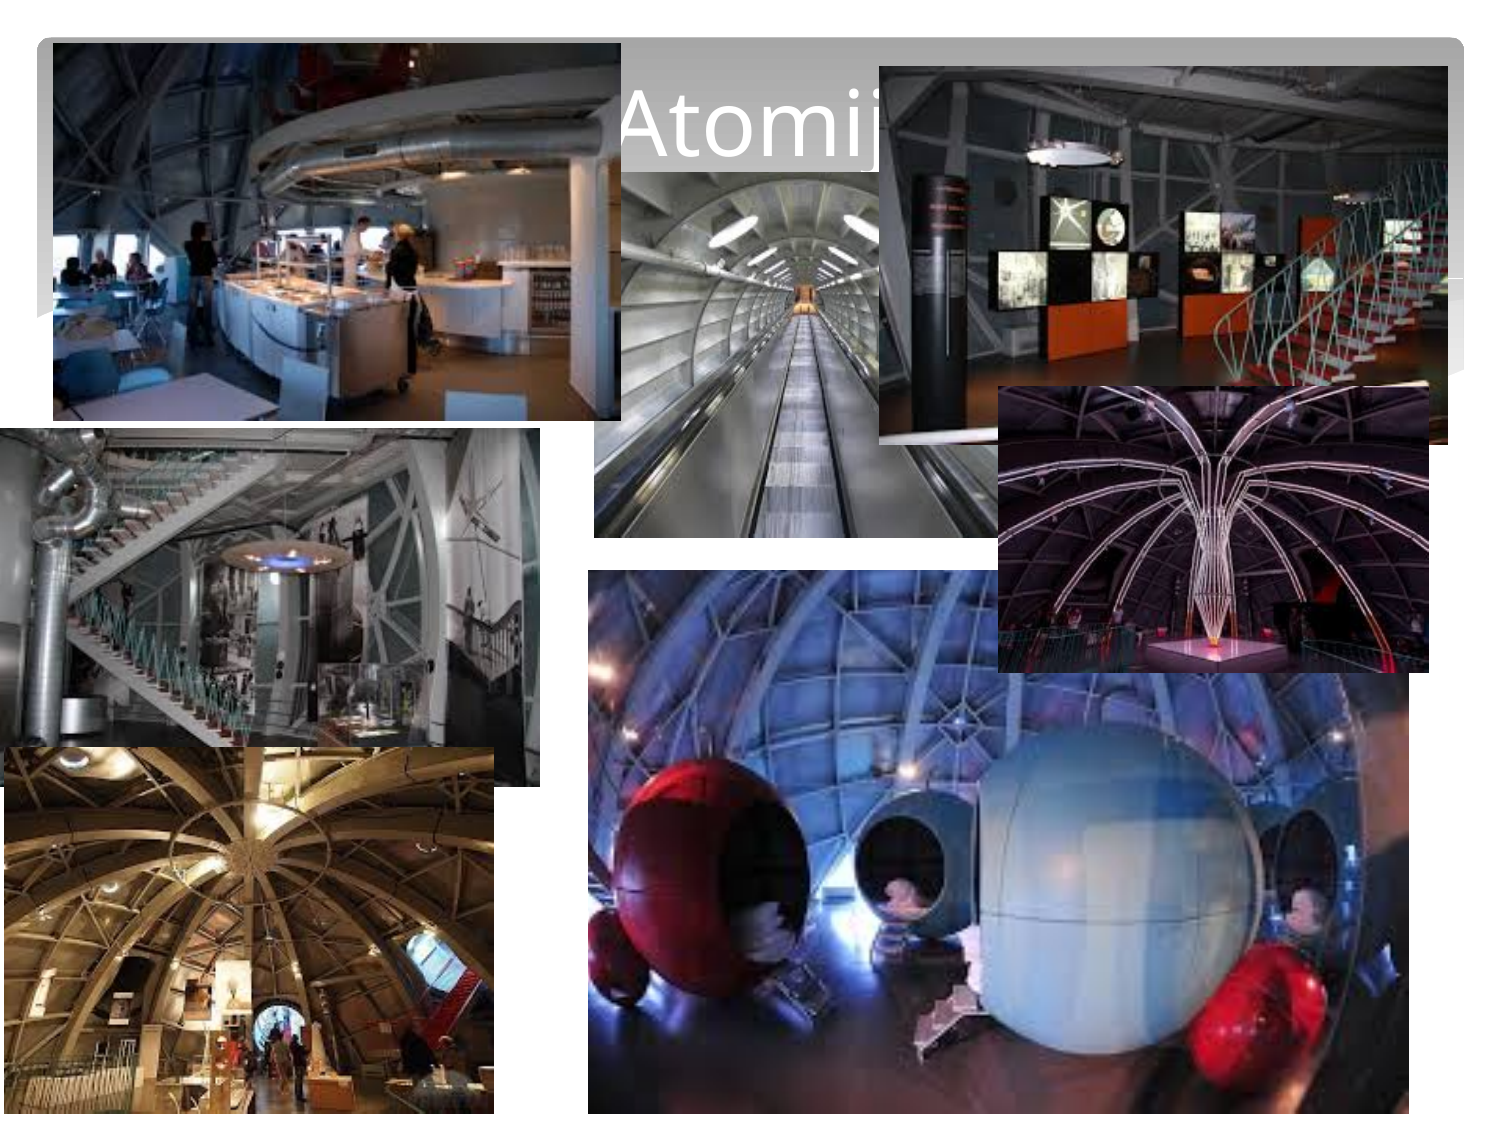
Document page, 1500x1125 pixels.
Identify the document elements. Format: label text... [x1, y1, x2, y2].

picture [53, 43, 1448, 1114]
picture [0, 428, 540, 1114]
title Atomij [621, 55, 1425, 172]
